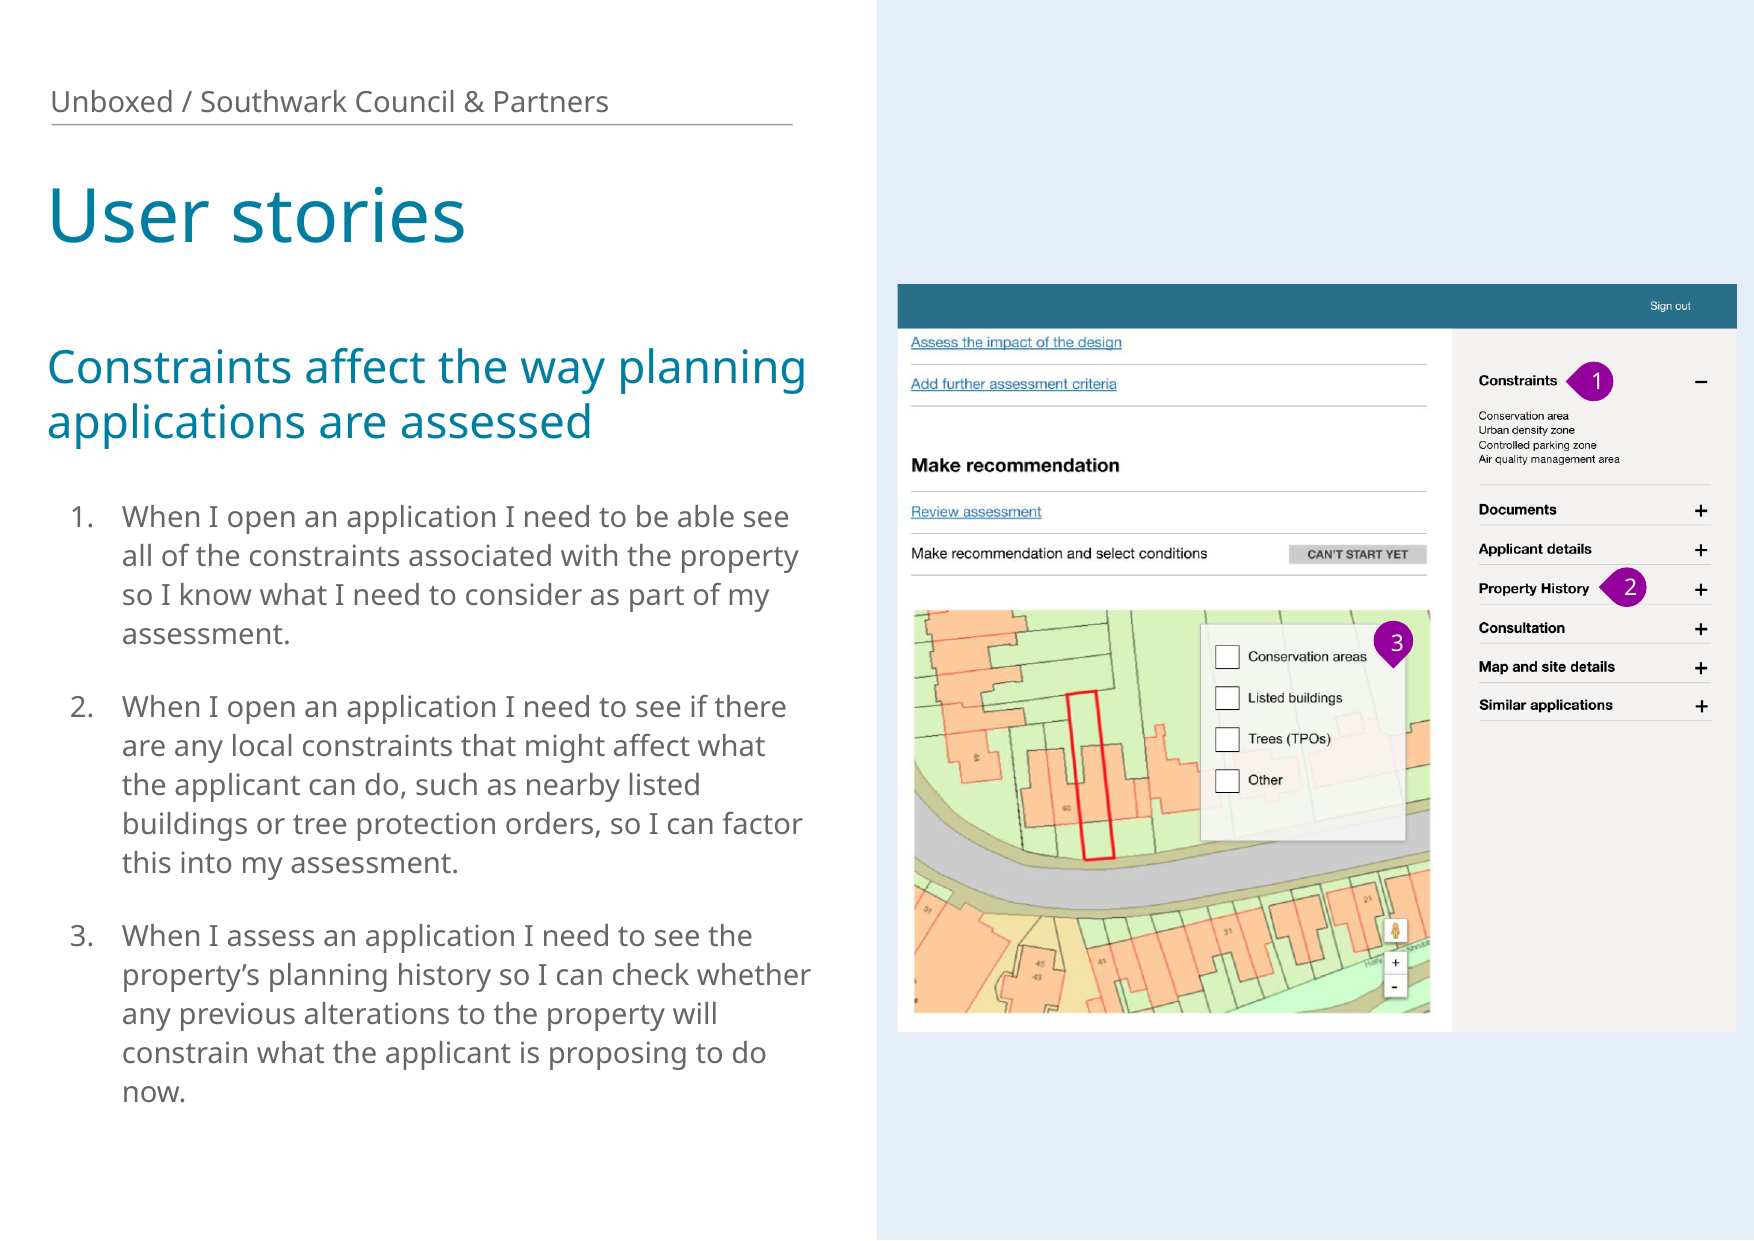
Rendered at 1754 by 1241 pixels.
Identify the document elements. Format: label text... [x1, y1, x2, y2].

text_box 2 [1624, 572, 1638, 600]
picture [897, 284, 1737, 1032]
text_box User stories [29, 149, 752, 262]
text_box Unboxed / Southwark Council & Partners [33, 65, 775, 128]
text_box 3 [1390, 628, 1411, 656]
text_box [876, 0, 1754, 1241]
text_box Constraints affect the way planning applications are assessed When I open an application I need to be able see all of the constraints associated with the property so I know what I need to consider as part of my assessment. When I open an application I need to see if there are any local constraints that might affect what the applicant can do, such as nearby listed buildings or tree protection orders, so I can factor this into my assessment. When I assess an application I need to see the property’s planning history so I can check whether any previous alterations to the property will constrain what the applicant is proposing to do now. [29, 320, 835, 1109]
text_box 1 [1591, 366, 1605, 394]
